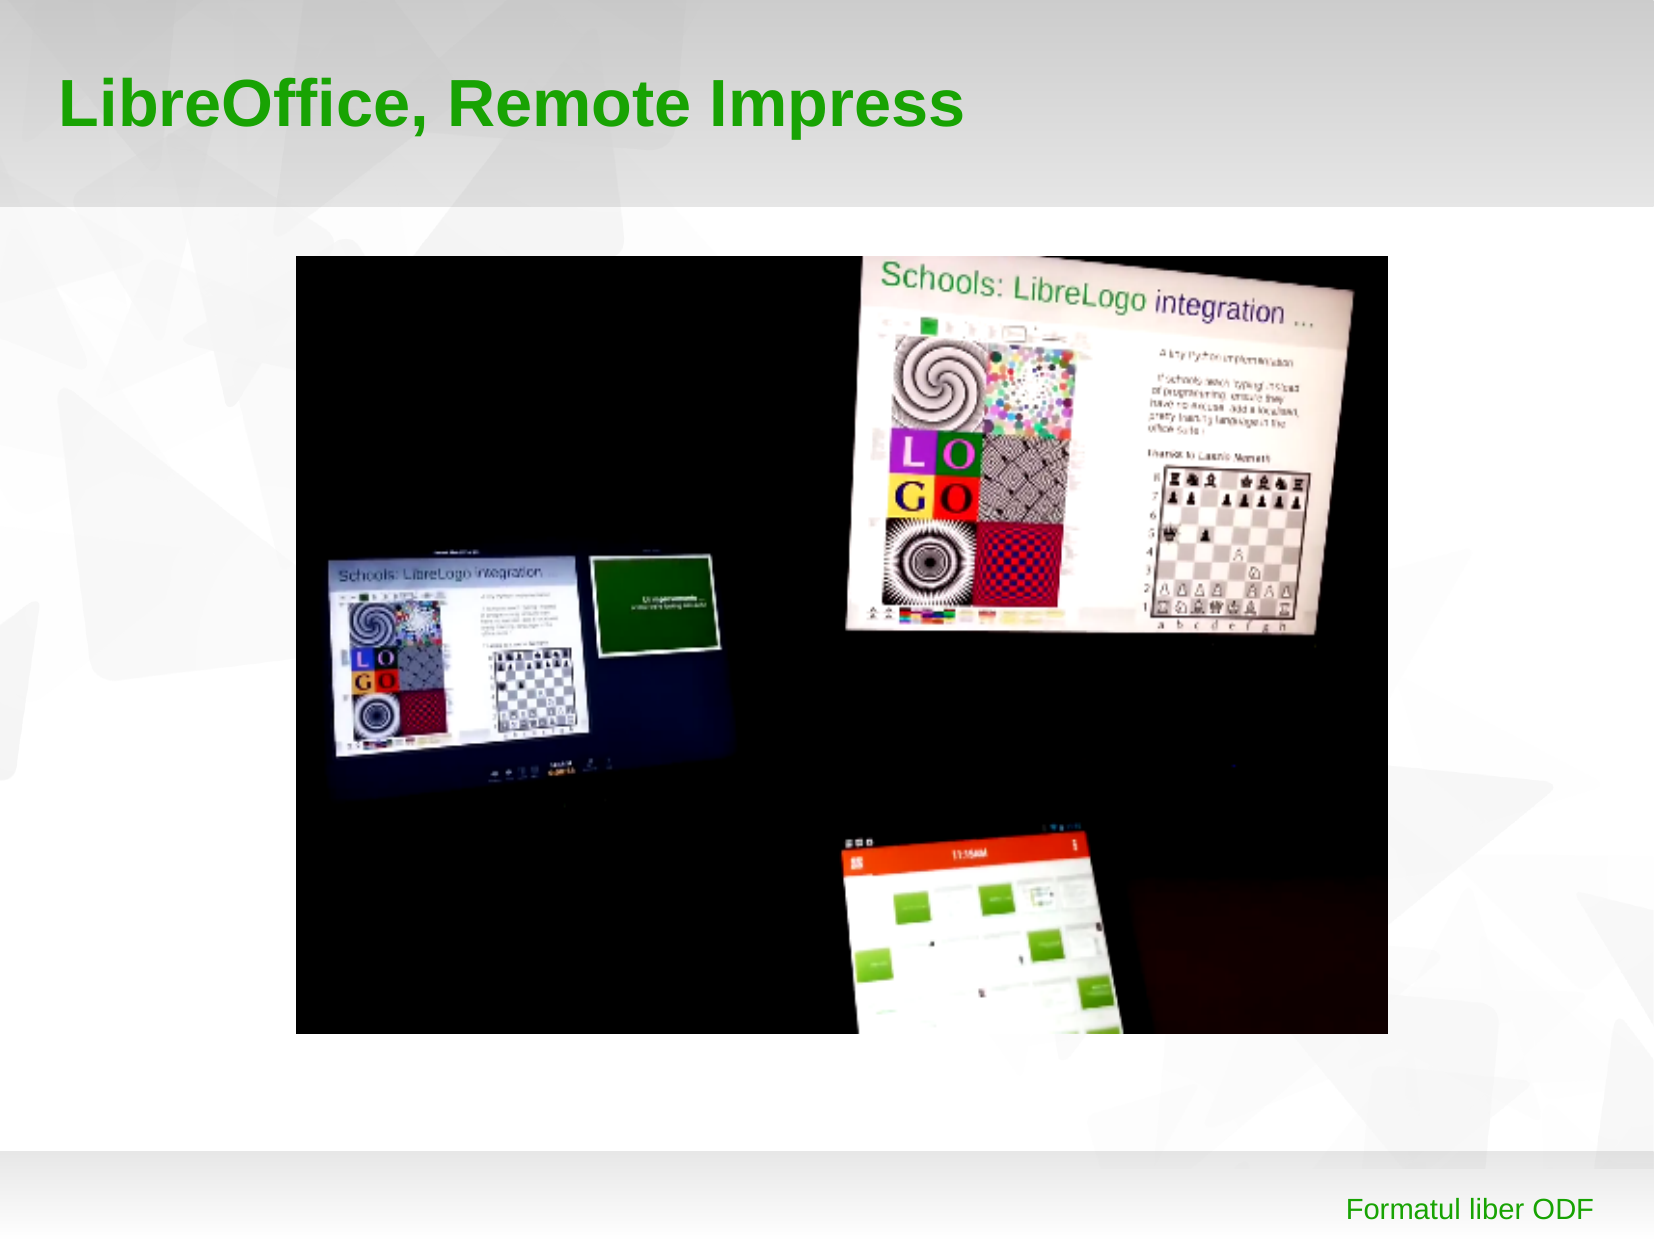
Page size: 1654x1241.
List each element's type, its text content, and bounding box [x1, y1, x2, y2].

title LibreOffice, Remote Impress [59, 29, 1595, 178]
picture [0, 0, 1654, 1169]
